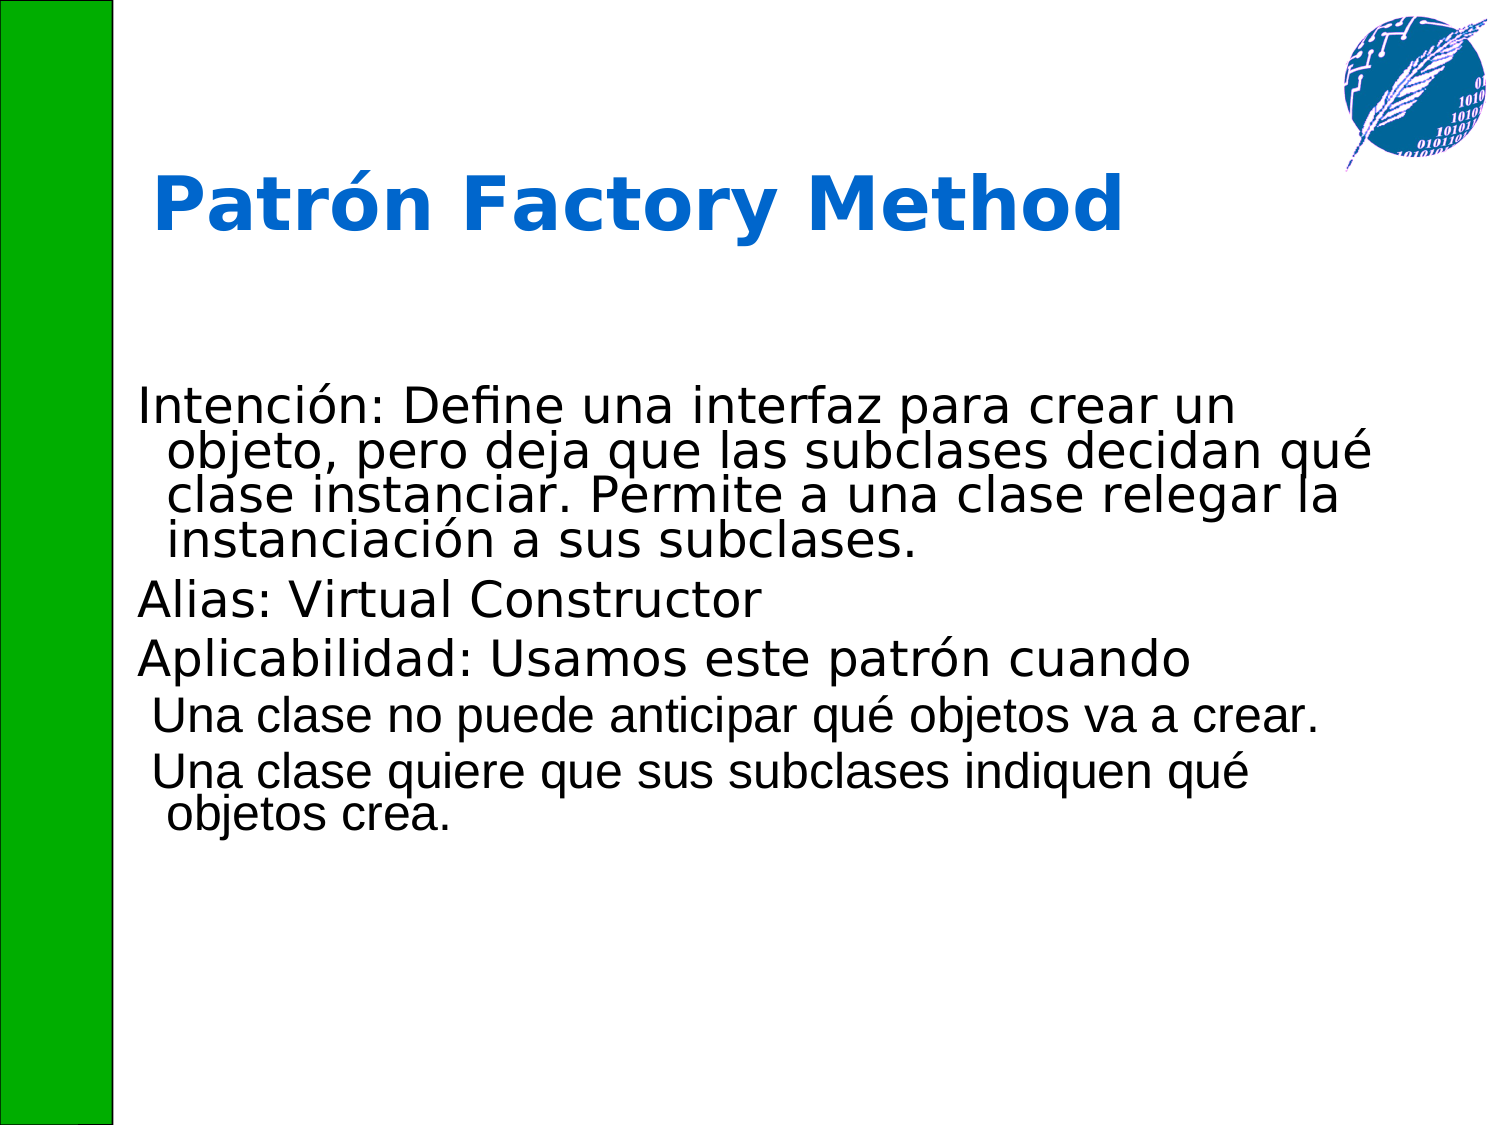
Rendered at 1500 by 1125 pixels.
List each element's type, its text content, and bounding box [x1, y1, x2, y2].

title Patrón Factory Method [136, 118, 1411, 307]
picture [1417, 140, 1425, 149]
picture [1341, 15, 1488, 172]
list Intención: Define una interfaz para crear un objeto, pero deja que las subclases decidan qué clase instanciar. Permite a una clase relegar la instanciación a sus subclases. Alias: Virtual Constructor Aplicabilidad: Usamos este patrón cuando Una clase no puede anticipar qué objetos va a crear. Una clase quiere que sus subclases indiquen qué objetos crea. [137, 387, 1397, 1042]
